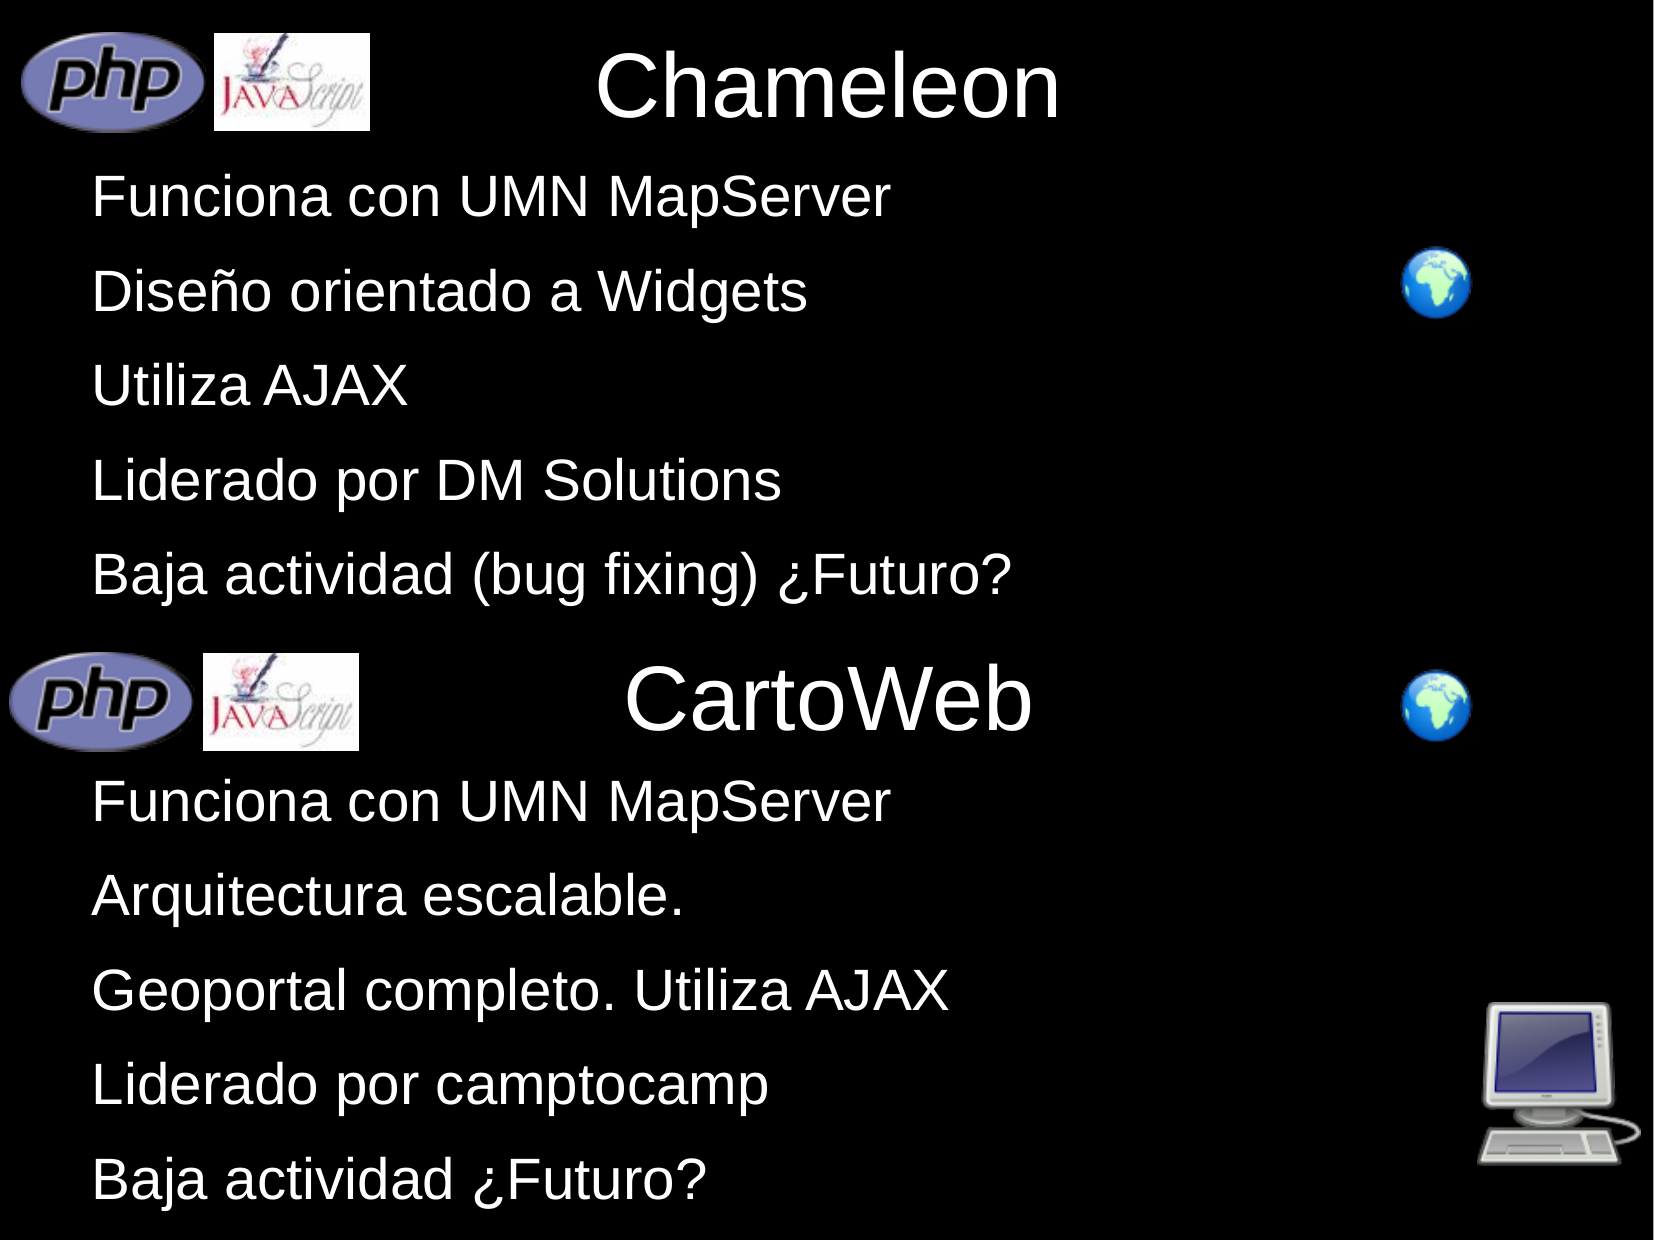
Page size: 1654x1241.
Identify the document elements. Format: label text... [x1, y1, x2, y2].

picture [1399, 242, 1483, 326]
list Funciona con UMN MapServer Arquitectura escalable. Geoportal completo. Utiliza AJAX Liderado por camptocamp Baja actividad ¿Futuro? [74, 768, 1563, 1212]
list Funciona con UMN MapServer Diseño orientado a Widgets Utiliza AJAX Liderado por DM Solutions Baja actividad (bug fixing) ¿Futuro? [74, 163, 1563, 608]
picture [21, 32, 208, 133]
title CartoWeb [84, 603, 1573, 795]
title Chameleon [84, 0, 1573, 182]
picture [1399, 665, 1483, 749]
picture [1563, 1002, 1641, 1166]
picture [9, 652, 196, 752]
picture [214, 33, 370, 131]
picture [203, 653, 359, 751]
